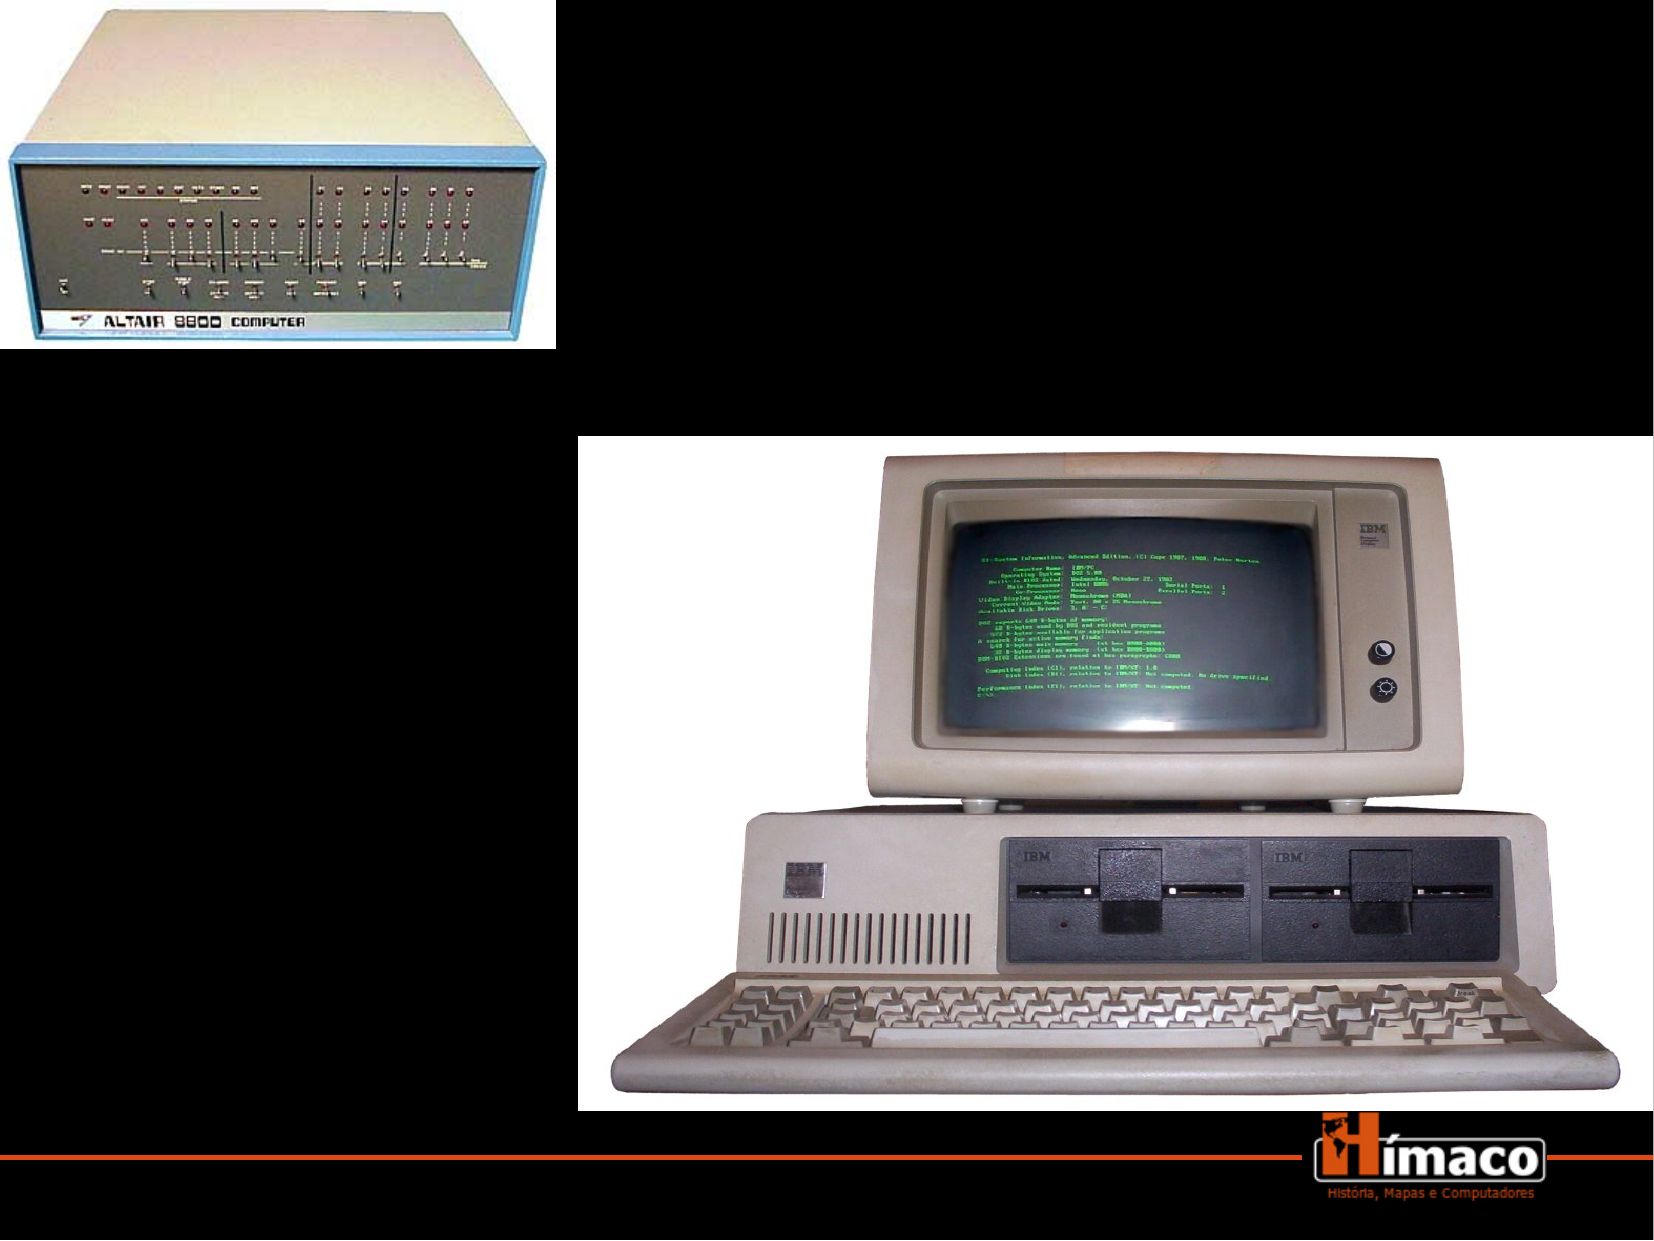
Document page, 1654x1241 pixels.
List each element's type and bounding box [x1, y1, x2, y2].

picture [0, 0, 556, 349]
picture [578, 436, 1654, 1217]
